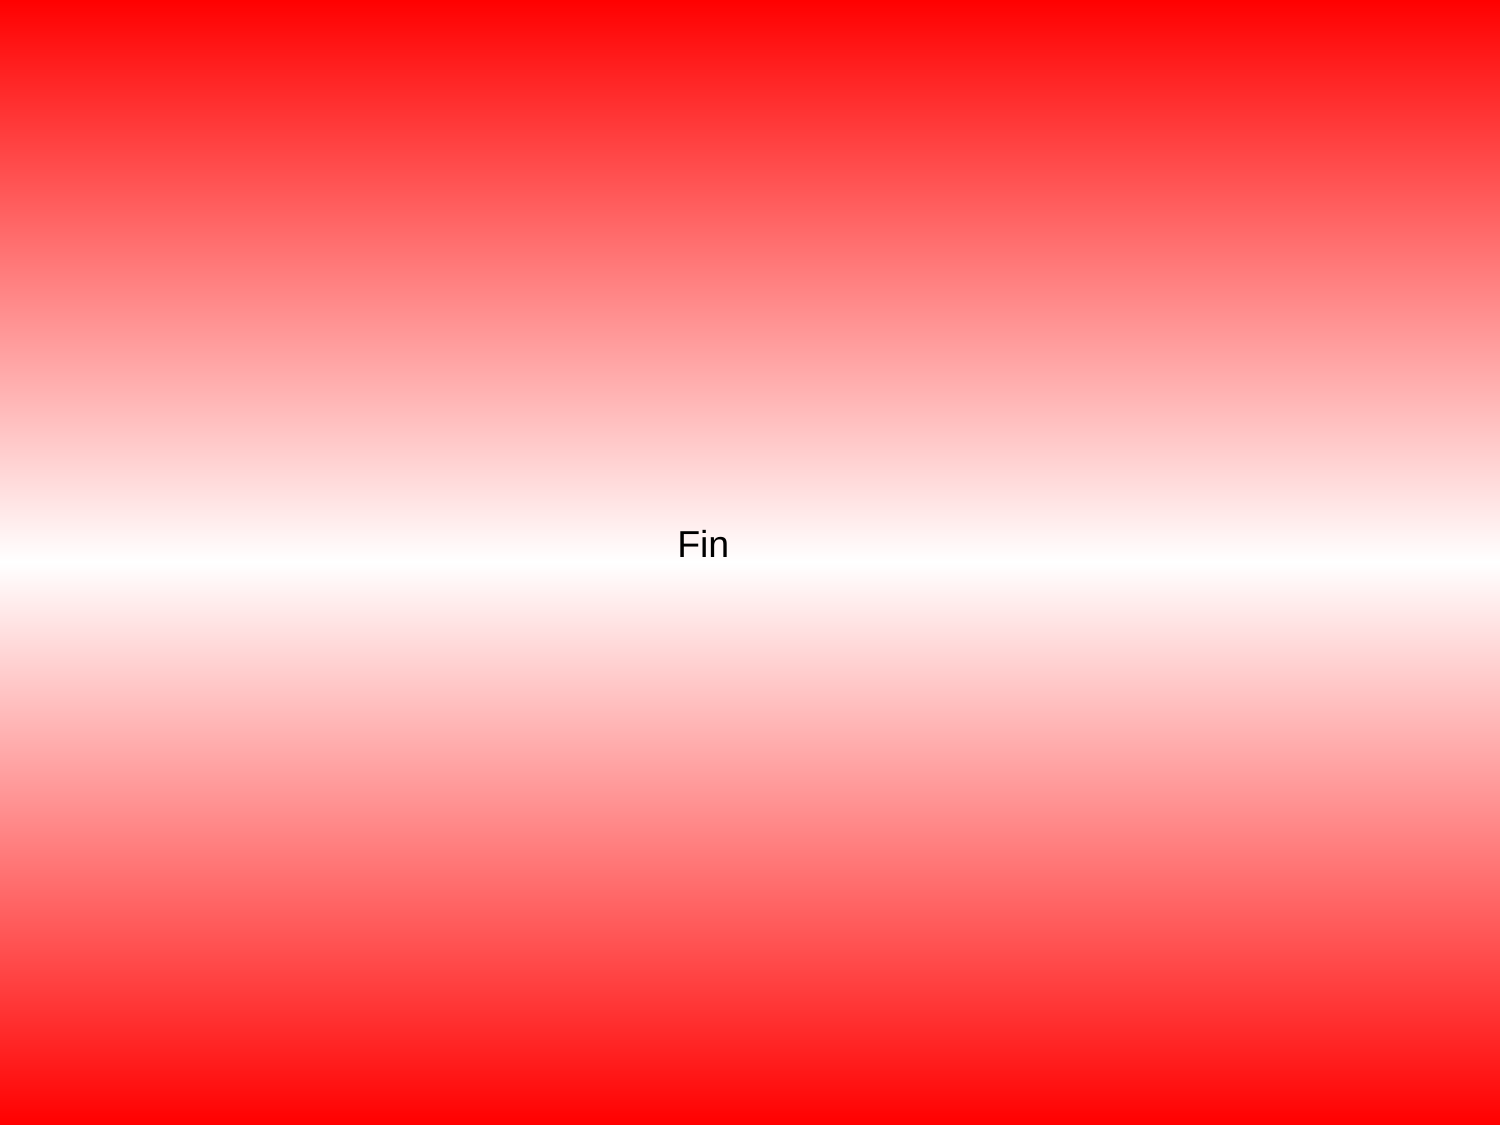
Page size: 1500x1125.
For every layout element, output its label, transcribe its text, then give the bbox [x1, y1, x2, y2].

text_box Fin [662, 512, 763, 573]
